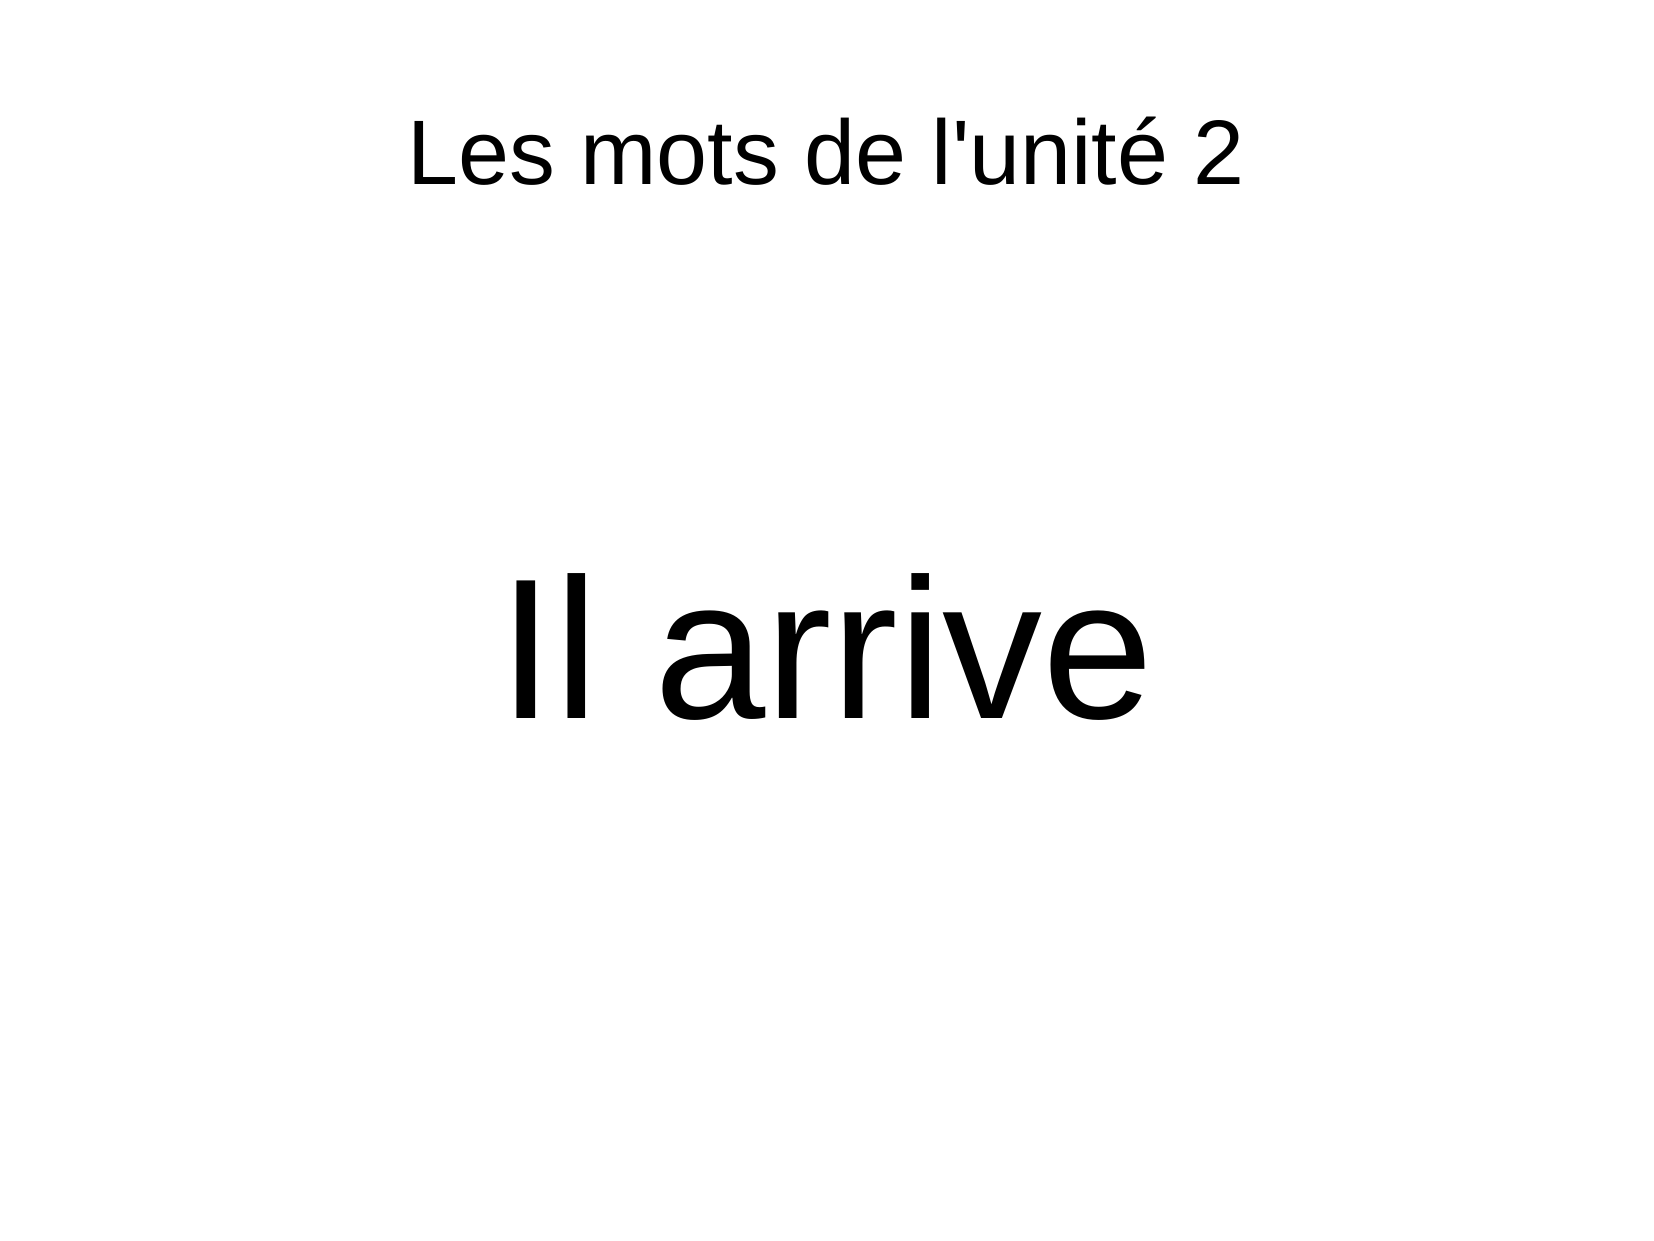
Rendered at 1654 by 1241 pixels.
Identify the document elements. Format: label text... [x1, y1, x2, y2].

title Les mots de l'unité 2 [82, 49, 1571, 257]
subtitle Il arrive [82, 290, 1571, 1010]
